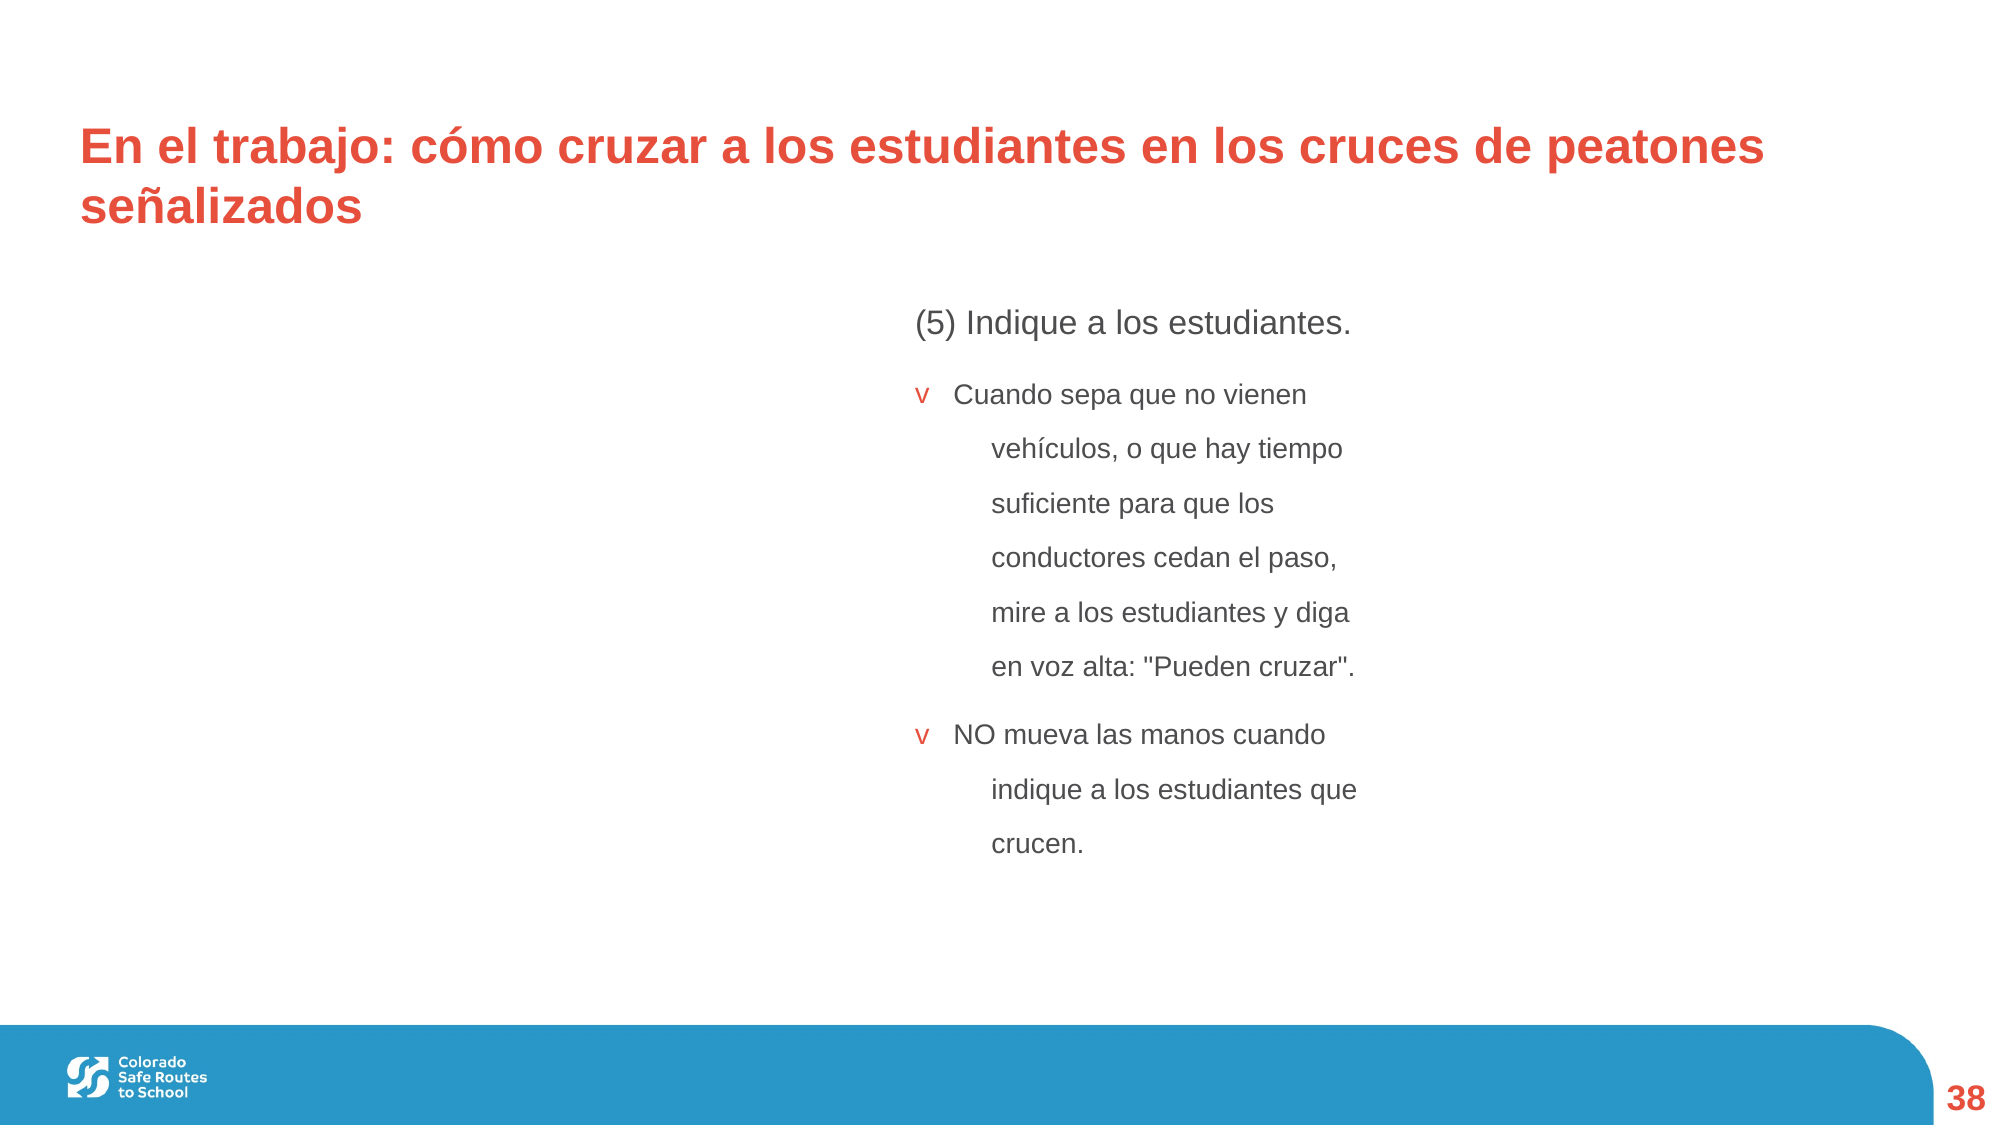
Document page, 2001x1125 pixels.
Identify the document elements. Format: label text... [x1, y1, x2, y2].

list (5) Indique a los estudiantes. Cuando sepa que no vienen vehículos, o que hay tiempo suficiente para que los conductores cedan el paso, mire a los estudiantes y diga en voz alta: "Pueden cruzar". NO mueva las manos cuando indique a los estudiantes que crucen. [94, 268, 1861, 949]
text_box 38 [1930, 1006, 2000, 1125]
text_box En el trabajo: cómo cruzar a los estudiantes en los cruces de peatones señalizados [64, 106, 1906, 204]
